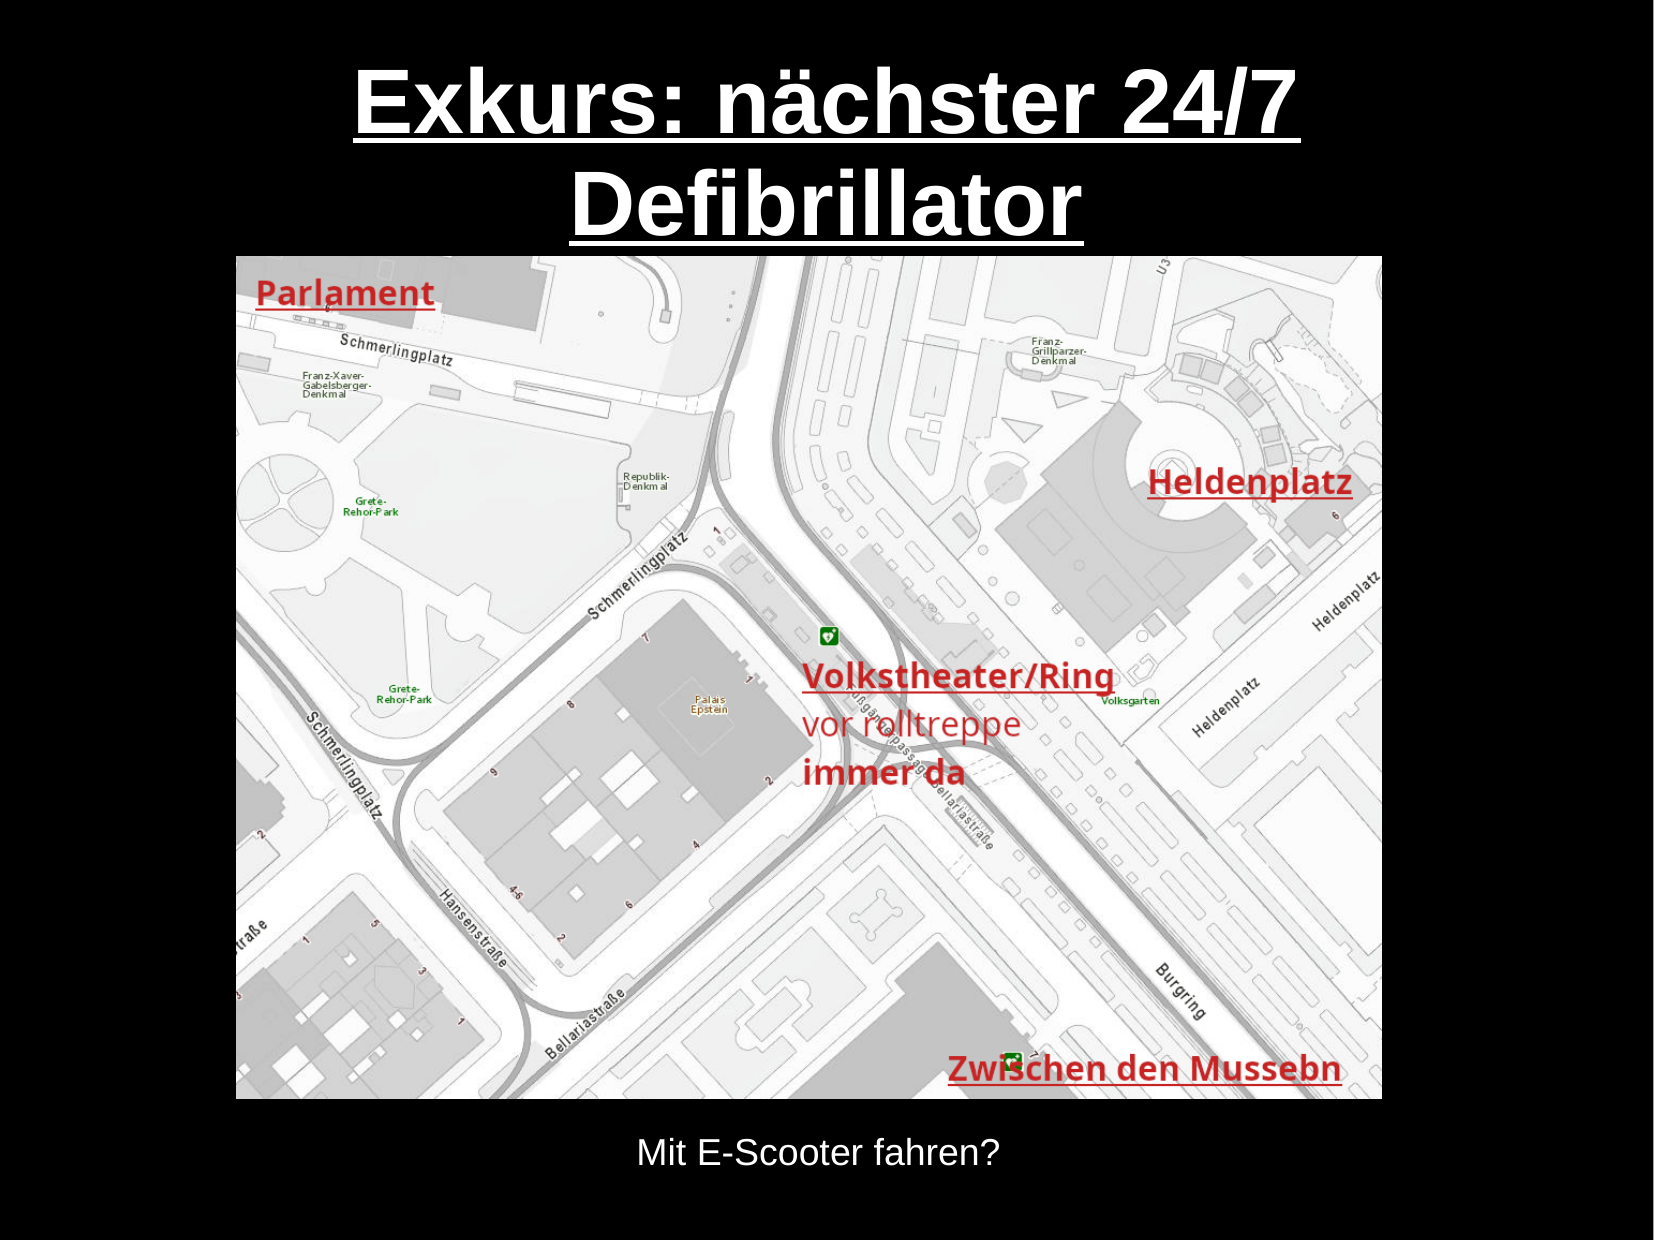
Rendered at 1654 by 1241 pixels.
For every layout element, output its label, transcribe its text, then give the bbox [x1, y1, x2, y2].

title Exkurs: nächster 24/7 Defibrillator [82, 49, 1571, 257]
picture [236, 256, 1382, 1099]
text_box Mit E-Scooter fahren? [621, 1124, 1016, 1224]
